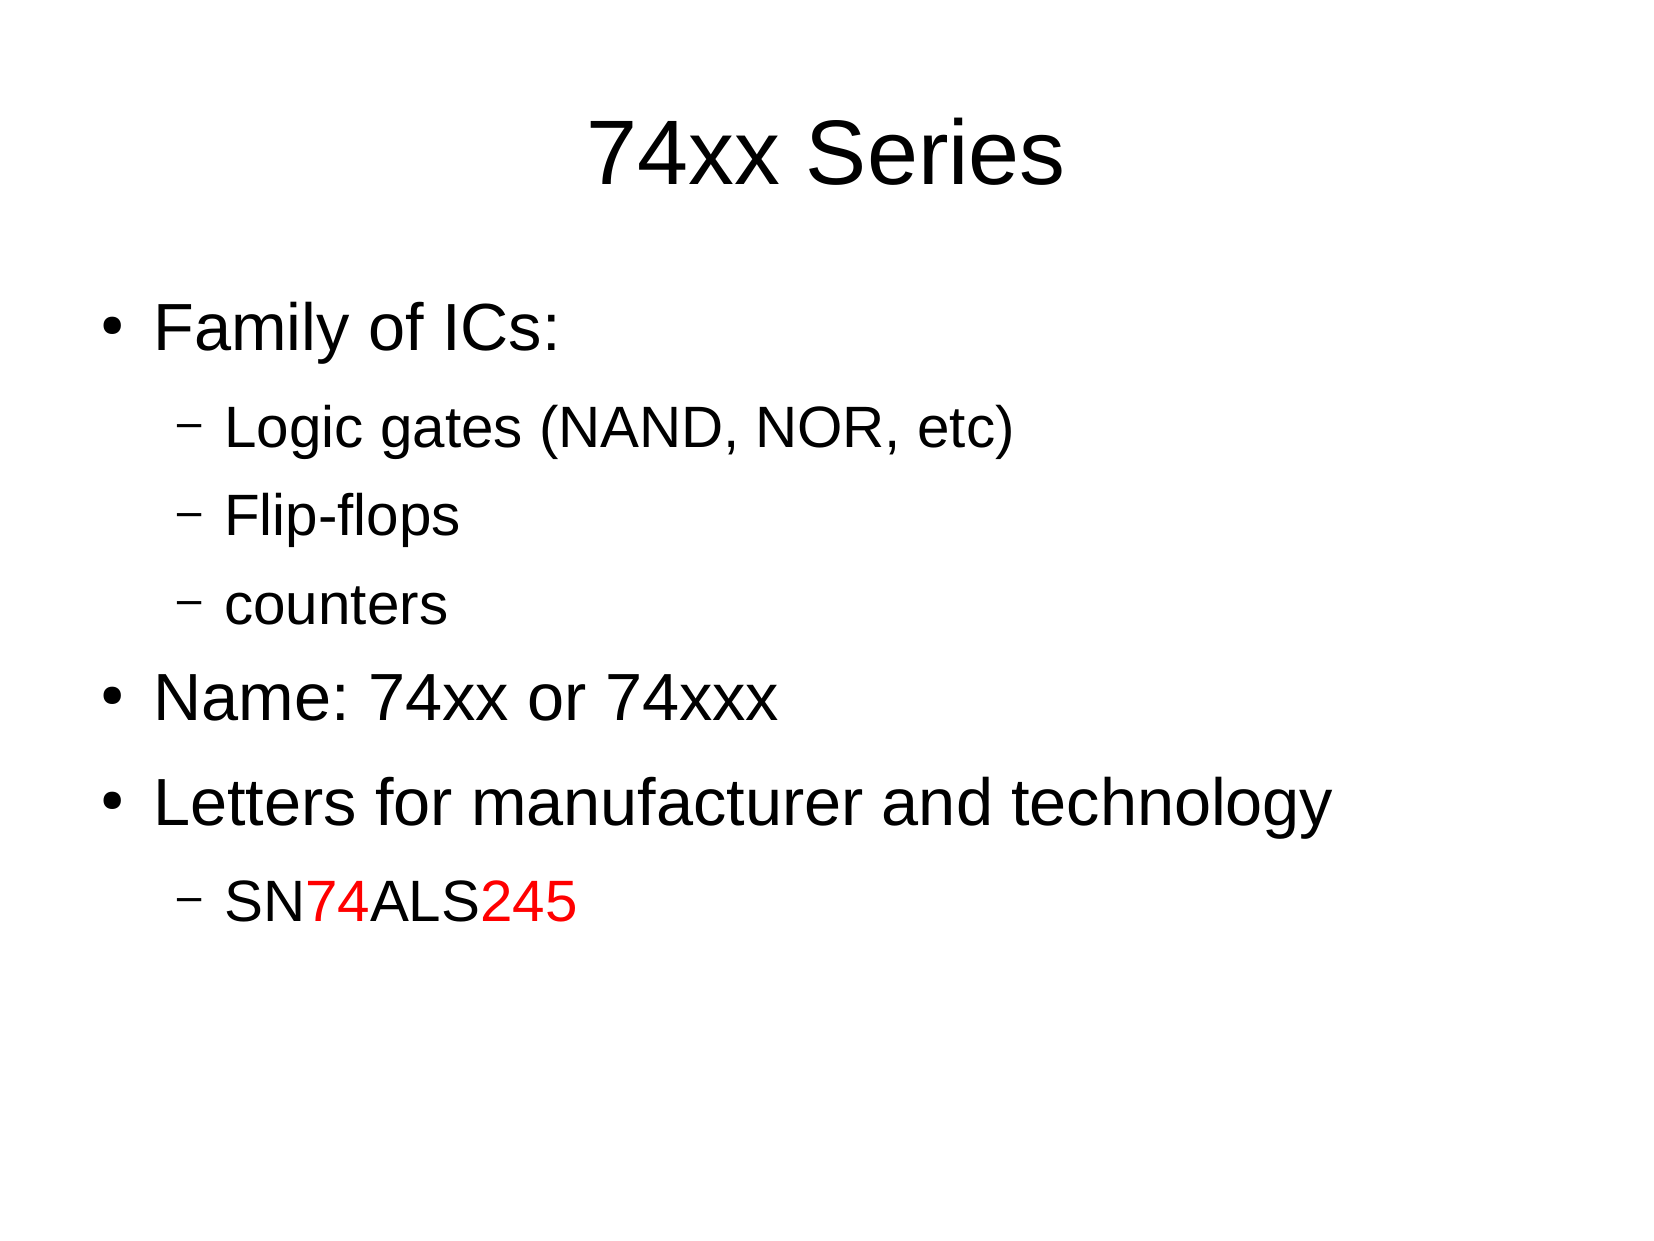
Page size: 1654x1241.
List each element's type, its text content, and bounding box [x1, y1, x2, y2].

title 74xx Series [82, 56, 1571, 250]
list Family of ICs: Logic gates (NAND, NOR, etc) Flip-flops counters Name: 74xx or 74xxx Letters for manufacturer and technology SN74ALS245 [82, 290, 1571, 1094]
